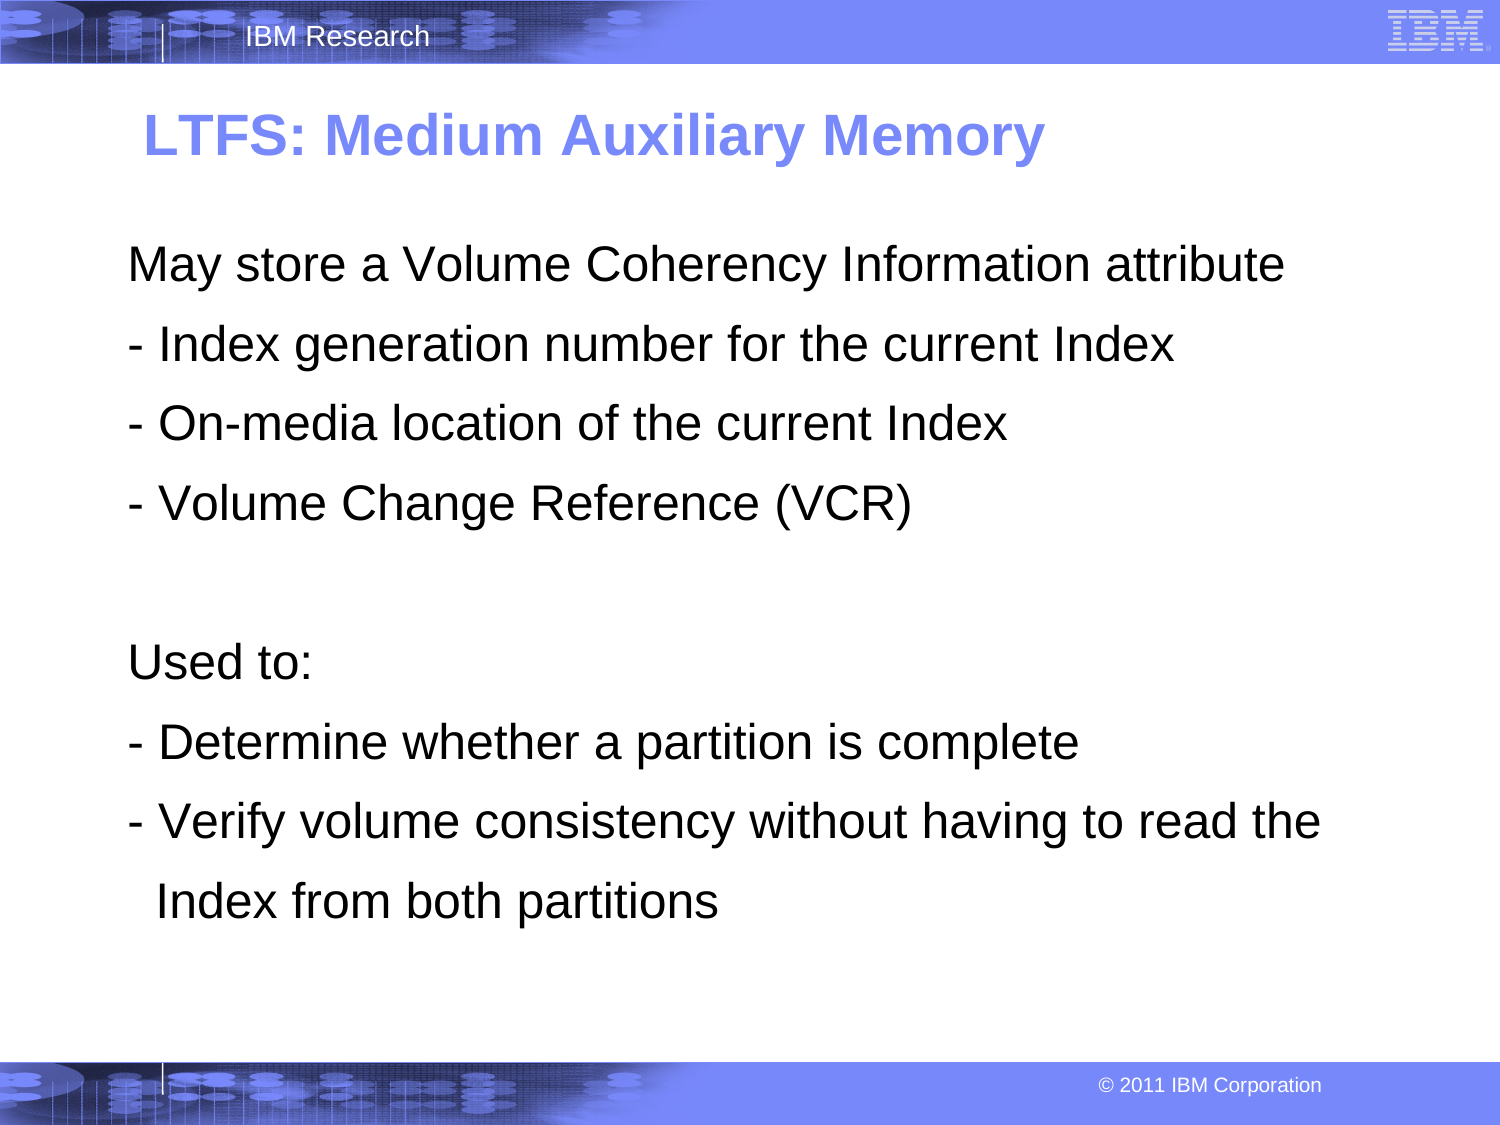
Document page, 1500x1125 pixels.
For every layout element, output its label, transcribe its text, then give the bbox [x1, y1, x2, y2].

list May store a Volume Coherency Information attribute - Index generation number for the current Index - On-media location of the current Index - Volume Change Reference (VCR) Used to: - Determine whether a partition is complete - Verify volume consistency without having to read the Index from both partitions [112, 225, 1444, 1046]
title LTFS: Medium Auxiliary Memory [128, 87, 1480, 181]
picture [0, 1063, 1500, 1125]
picture [1, 1, 1500, 63]
